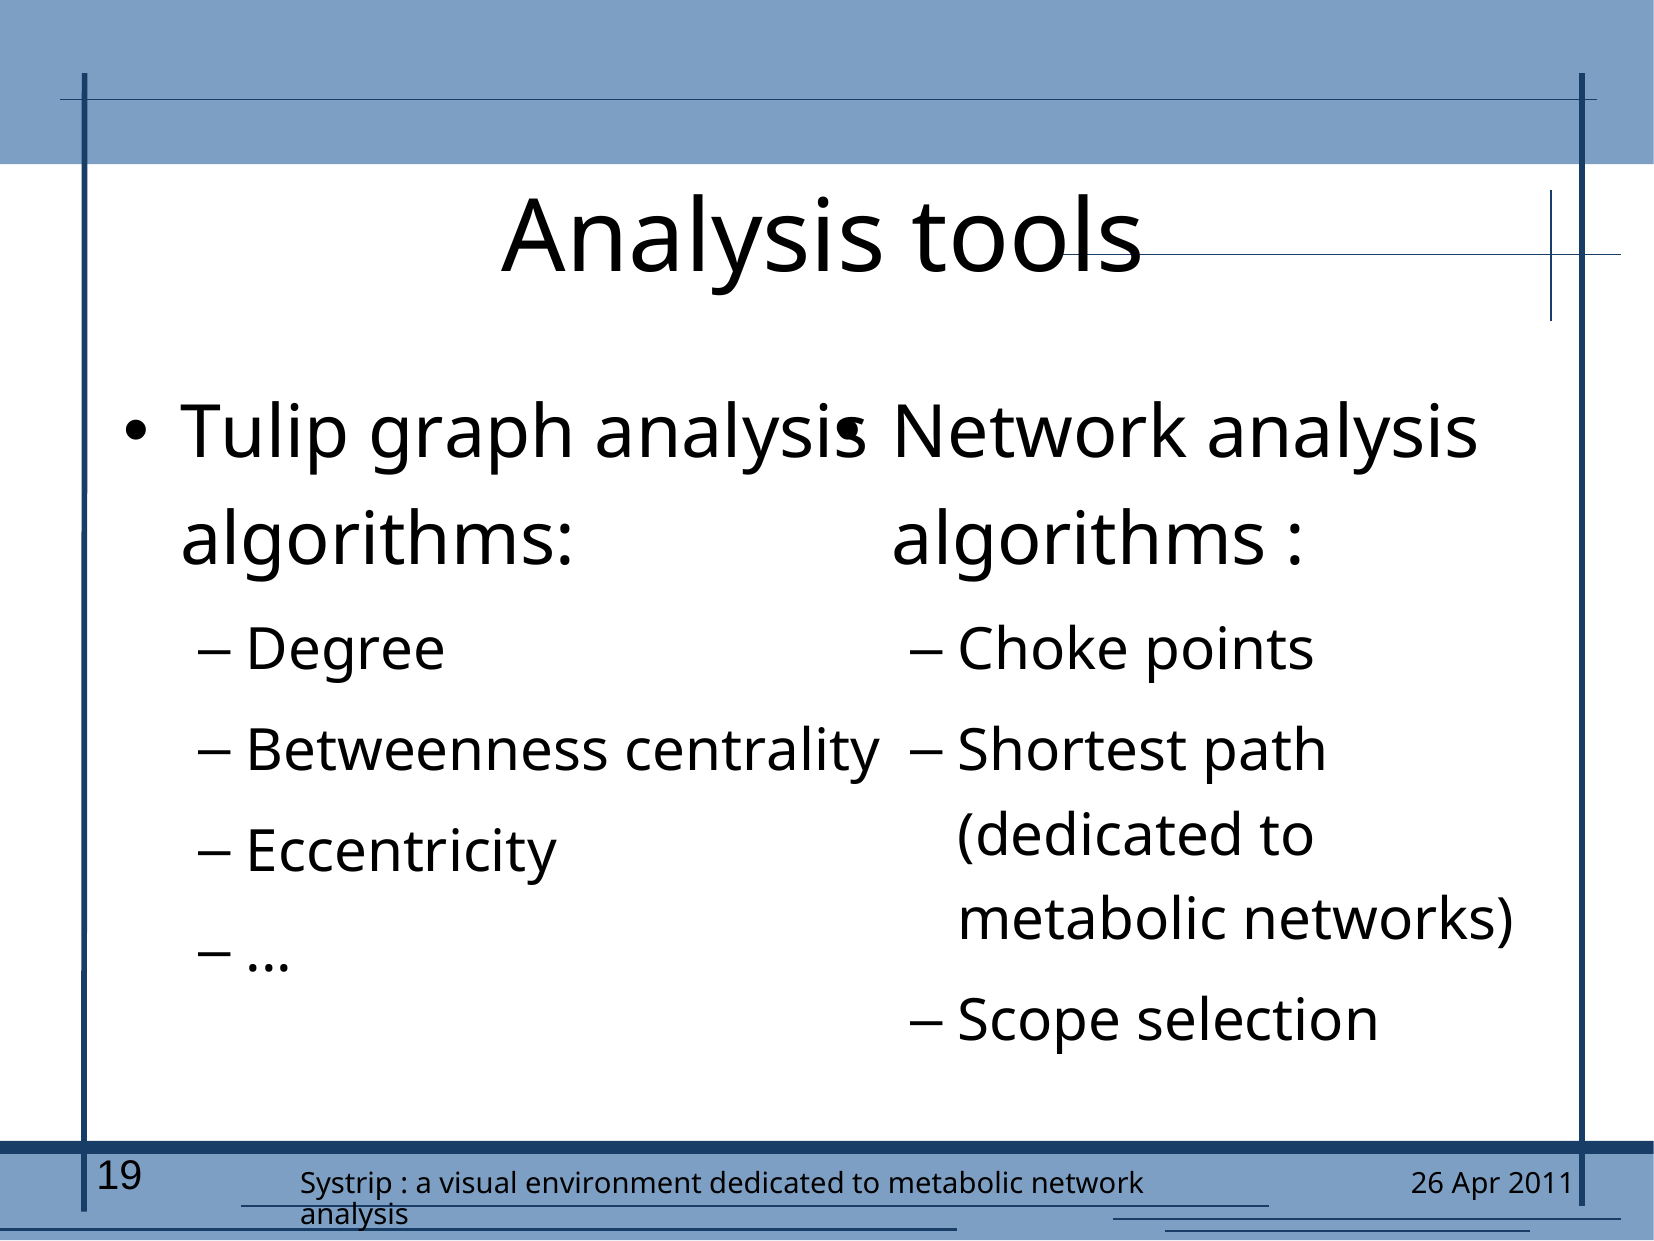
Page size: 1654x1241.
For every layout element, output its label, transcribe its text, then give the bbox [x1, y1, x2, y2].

list Network analysis algorithms : Choke points Shortest path (dedicated to metabolic networks) Scope selection [835, 372, 1576, 1103]
list Tulip graph analysis algorithms: Degree Betweenness centrality Eccentricity ... [124, 372, 835, 921]
title Analysis tools [117, 124, 1530, 332]
